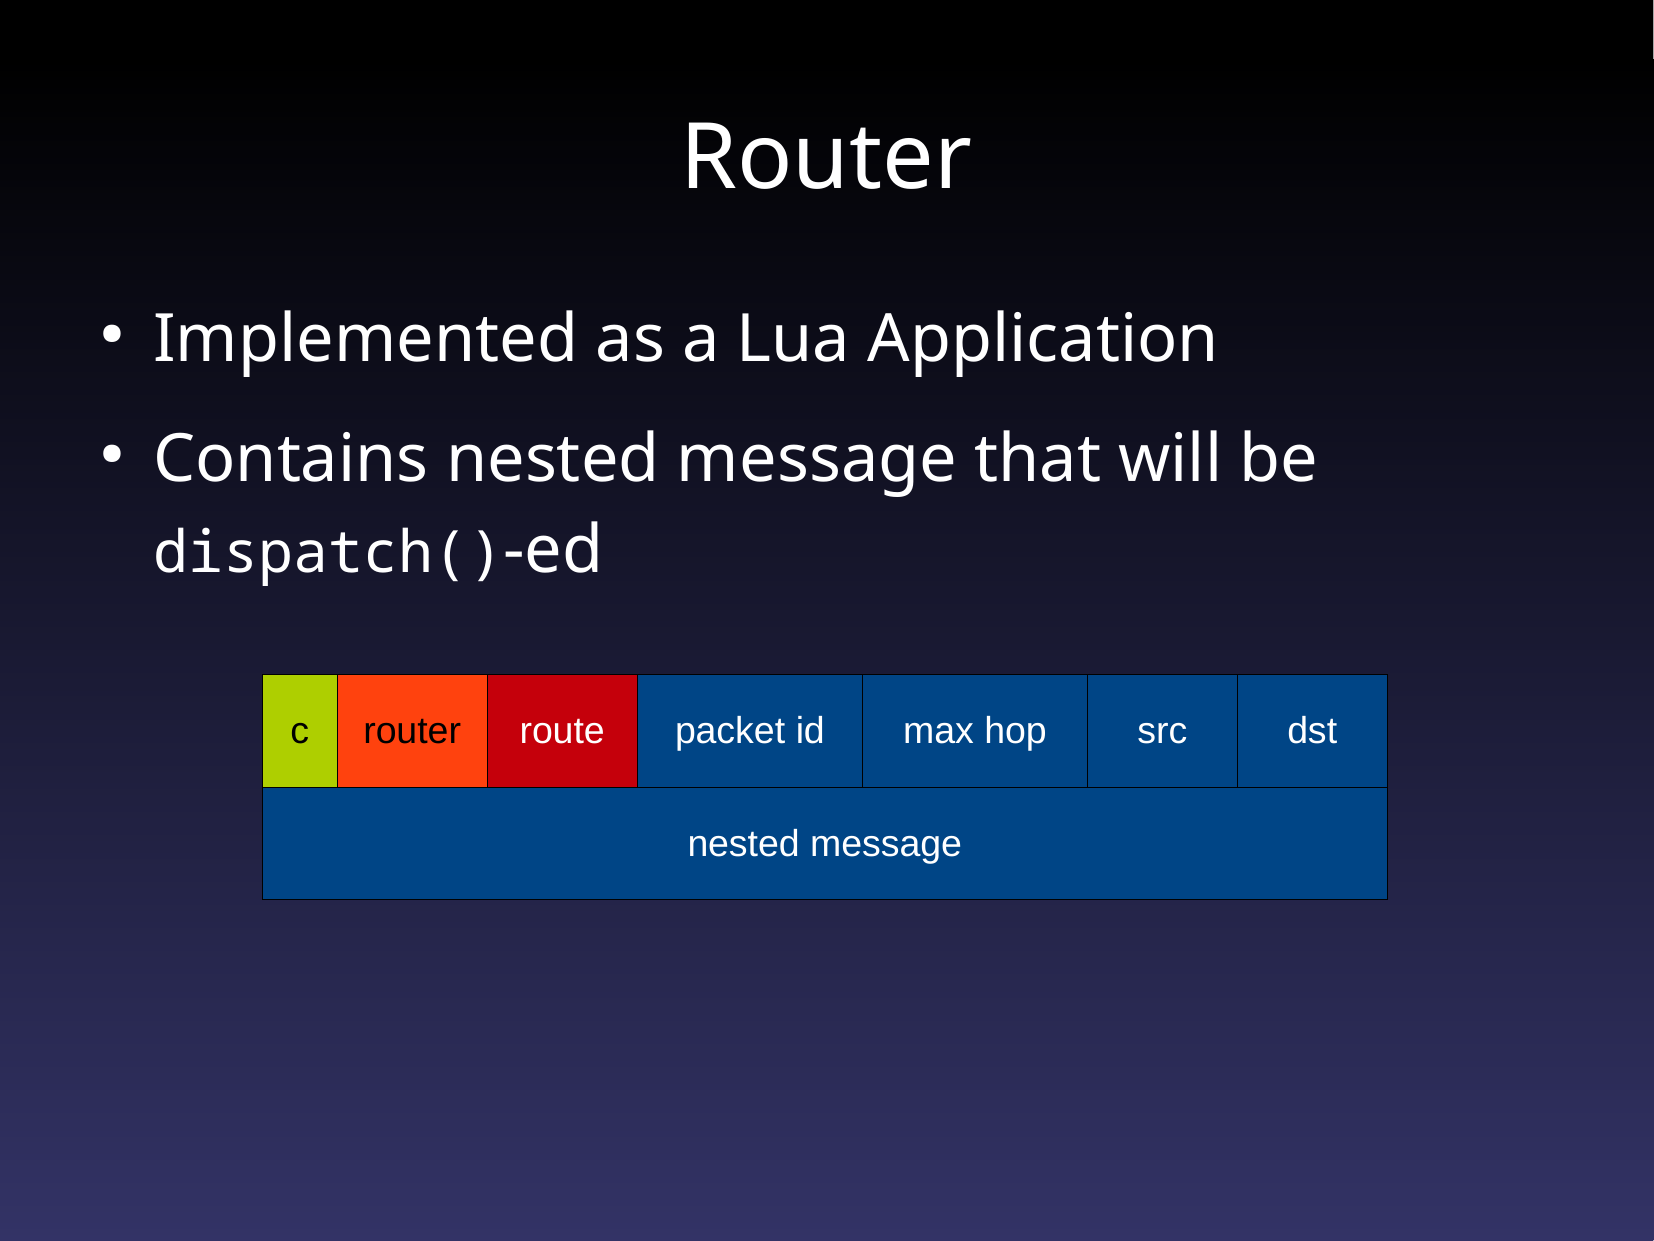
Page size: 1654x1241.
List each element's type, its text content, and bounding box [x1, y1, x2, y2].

text_box max hop [862, 674, 1087, 787]
text_box route [487, 674, 637, 787]
text_box c [262, 674, 337, 787]
title Router [82, 56, 1571, 249]
text_box src [1087, 674, 1237, 787]
text_box nested message [262, 787, 1388, 900]
list Implemented as a Lua Application Contains nested message that will be dispatch()-ed [82, 290, 1571, 1094]
text_box packet id [637, 674, 862, 787]
text_box dst [1237, 674, 1388, 787]
text_box router [337, 674, 487, 787]
